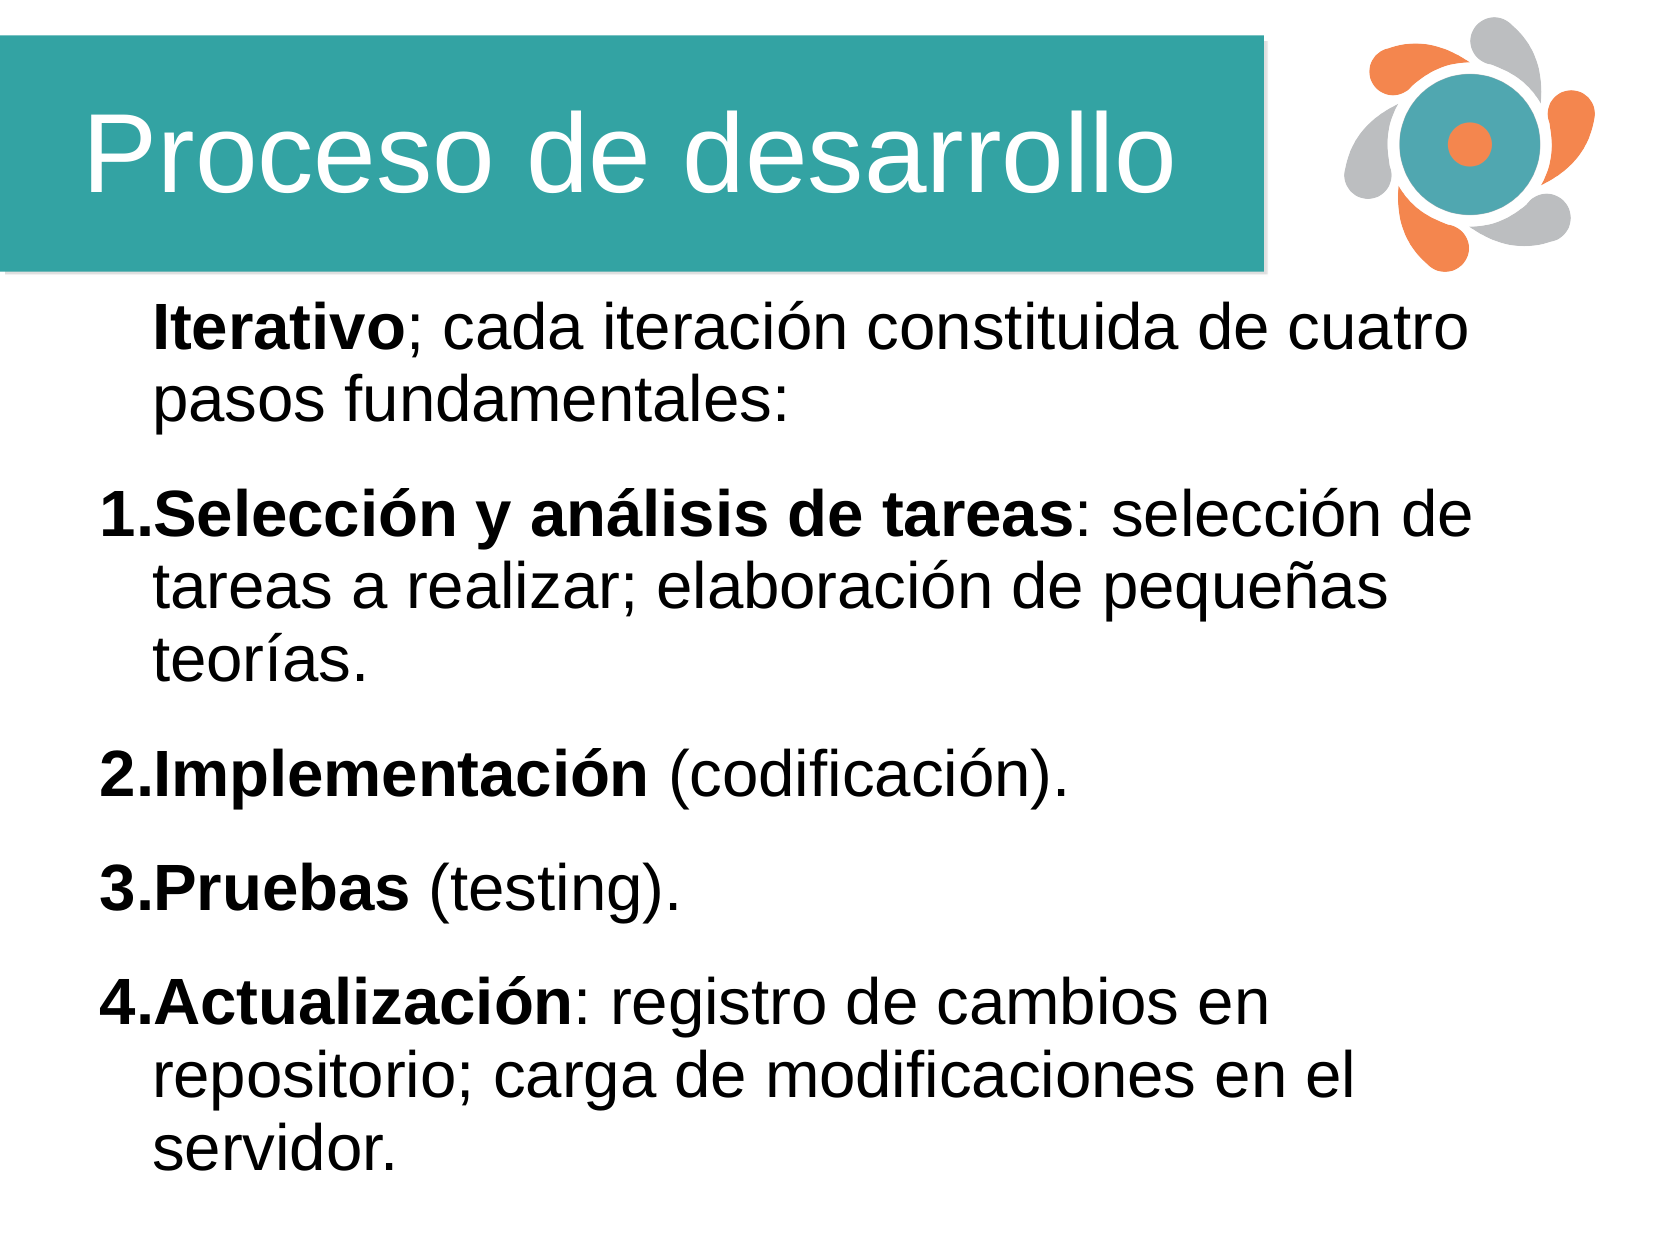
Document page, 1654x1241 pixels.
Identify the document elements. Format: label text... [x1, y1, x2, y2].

picture [1344, 17, 1595, 272]
title Proceso de desarrollo [82, 49, 1250, 257]
list Iterativo; cada iteración constituida de cuatro pasos fundamentales: Selección y análisis de tareas: selección de tareas a realizar; elaboración de pequeñas teorías. Implementación (codificación). Pruebas (testing). Actualización: registro de cambios en repositorio; carga de modificaciones en el servidor. [82, 290, 1538, 1193]
